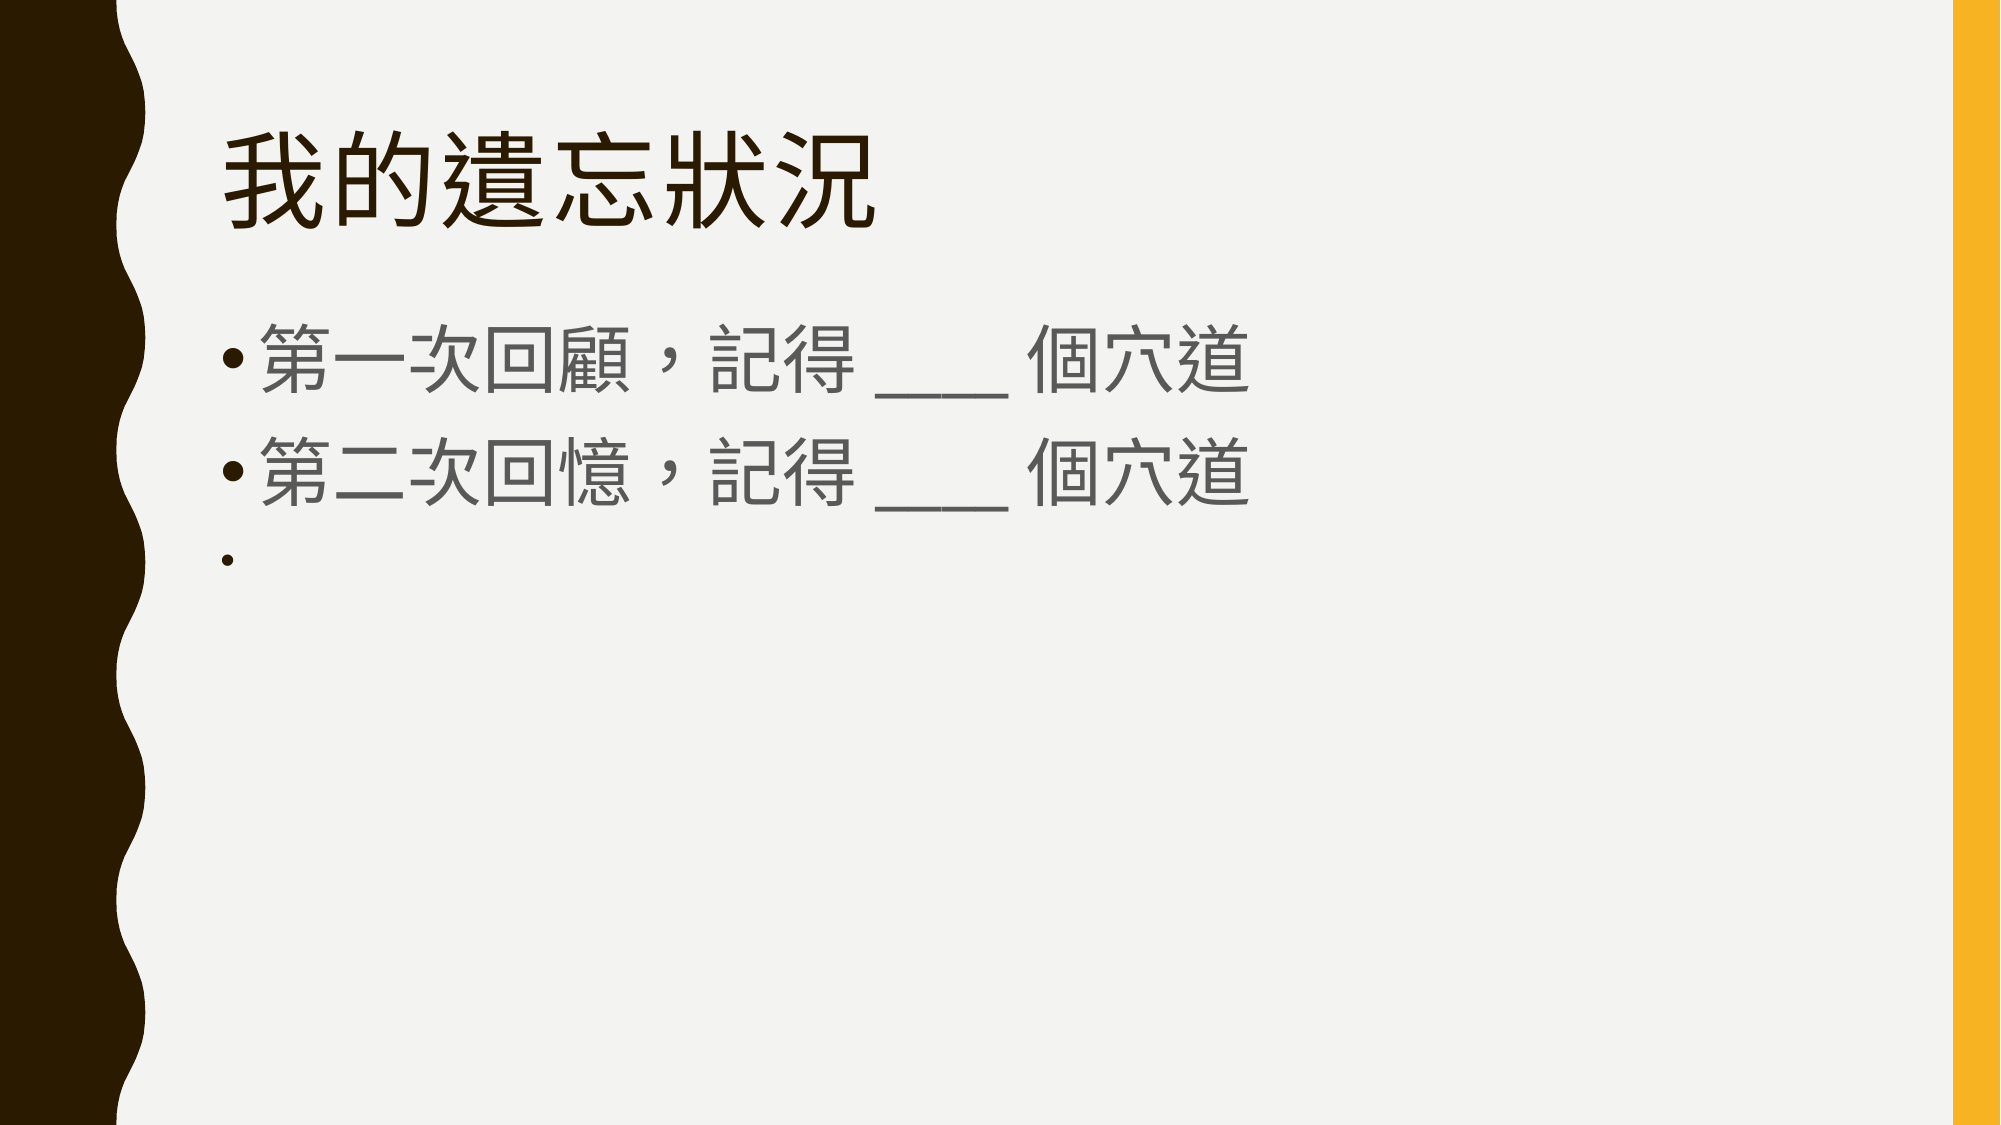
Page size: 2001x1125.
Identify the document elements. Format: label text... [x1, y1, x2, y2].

list 第一次回顧，記得____個穴道 第二次回憶，記得____個穴道 [205, 295, 1876, 886]
title 我的遺忘狀況 [205, 121, 1876, 295]
